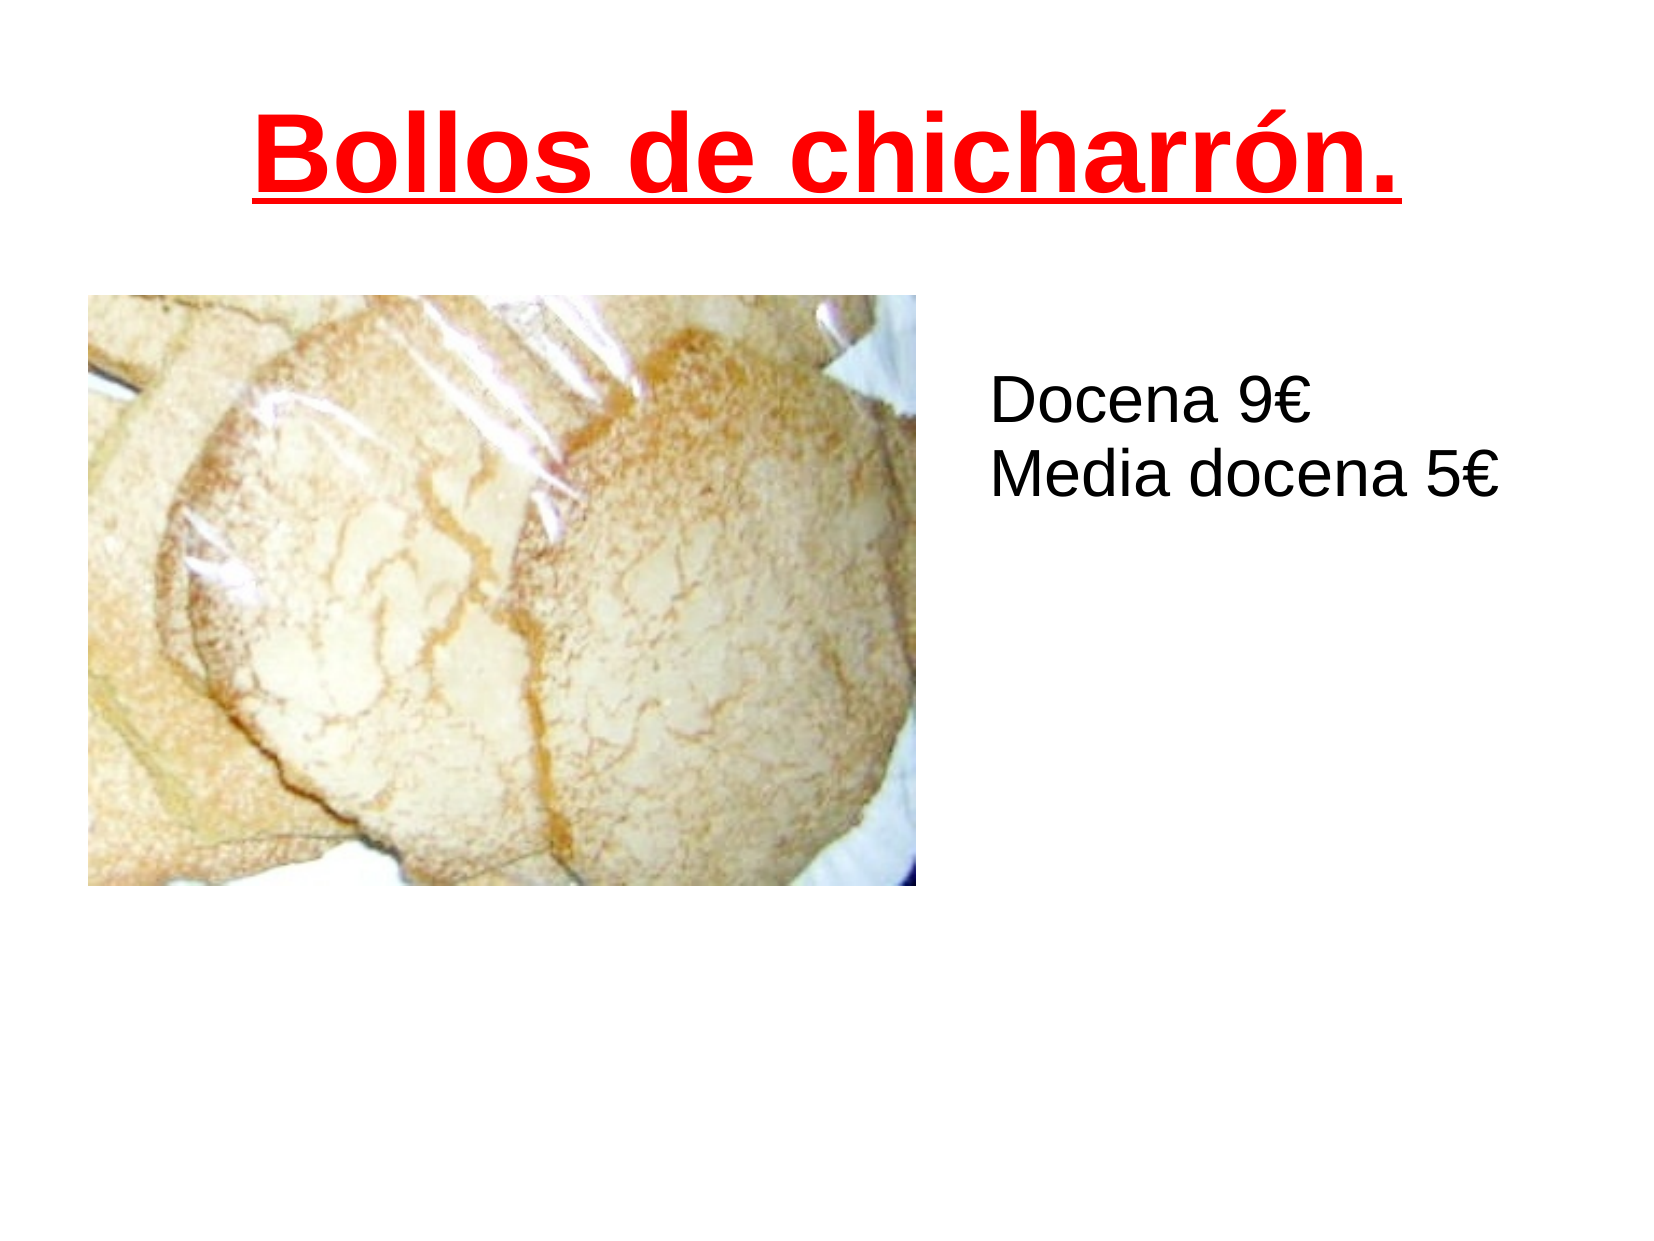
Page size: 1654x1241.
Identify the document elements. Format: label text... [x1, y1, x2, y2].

text_box Docena 9€ Media docena 5€ [974, 354, 1536, 519]
picture [88, 295, 916, 886]
title Bollos de chicharrón. [82, 56, 1571, 250]
